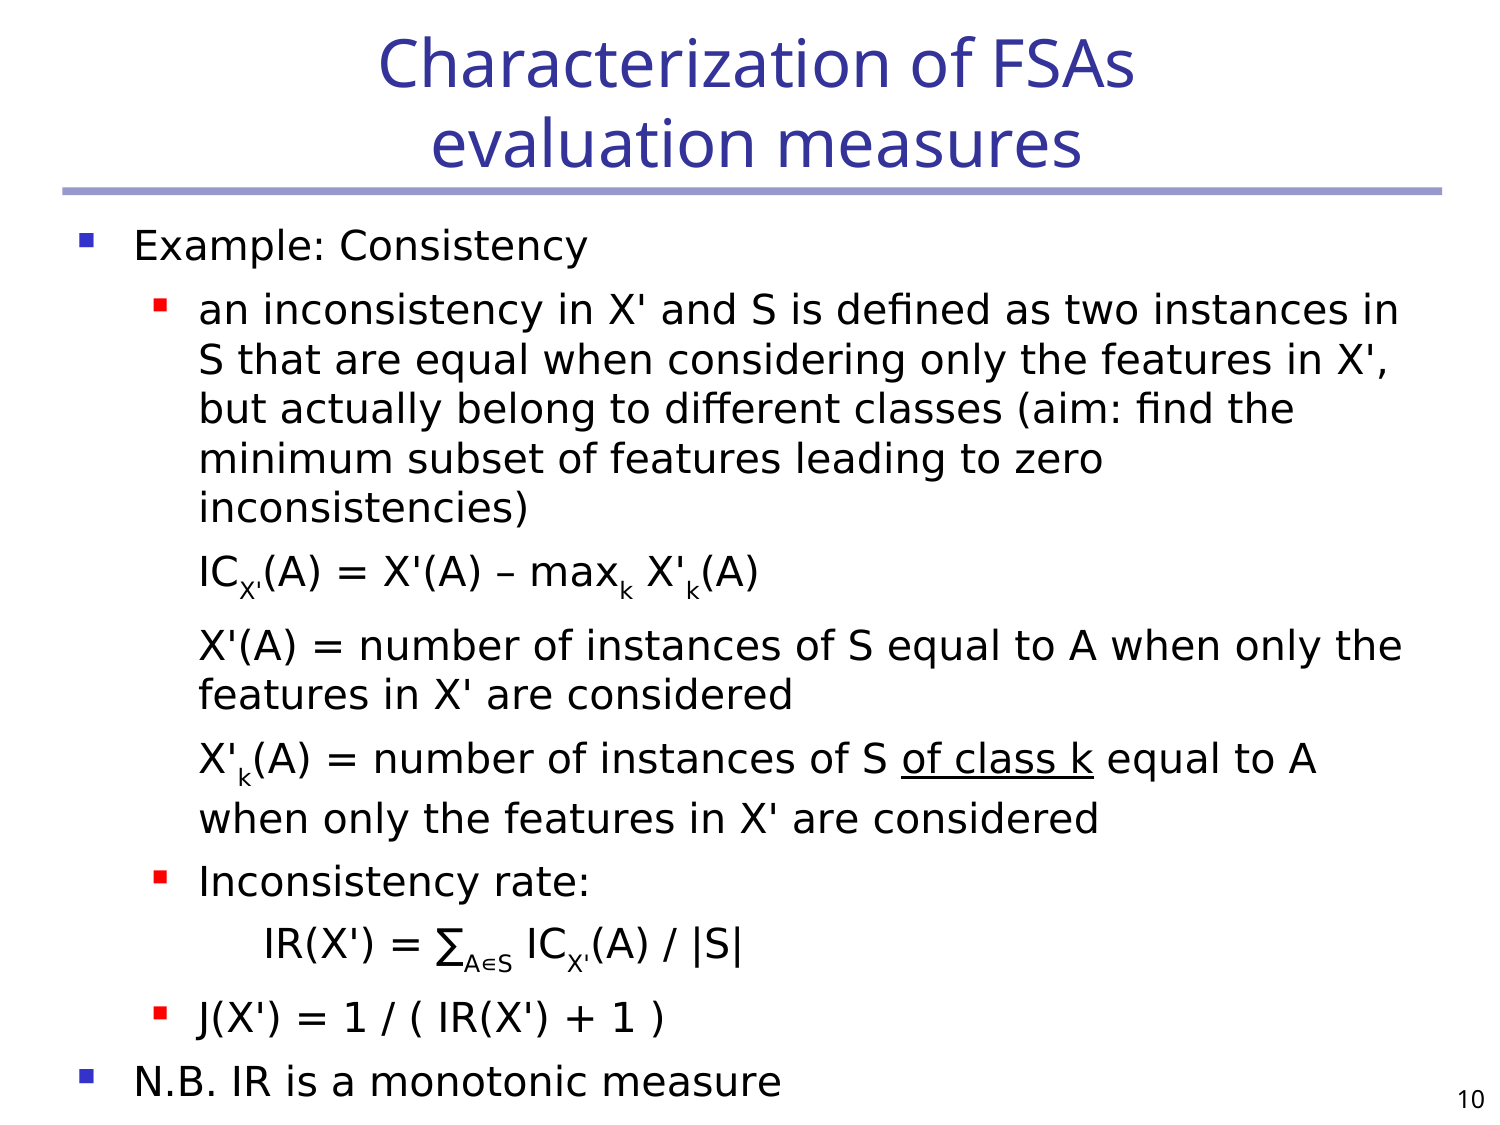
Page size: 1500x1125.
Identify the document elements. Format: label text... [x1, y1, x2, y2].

title Characterization of FSAs evaluation measures [60, 13, 1456, 189]
list Example: Consistency an inconsistency in X' and S is defined as two instances in S that are equal when considering only the features in X', but actually belong to different classes (aim: find the minimum subset of features leading to zero inconsistencies) ICX'(A) = X'(A) – maxk X'k(A) X'(A) = number of instances of S equal to A when only the features in X' are considered X'k(A) = number of instances of S of class k equal to A when only the features in X' are considered Inconsistency rate: IR(X') = ∑A∊S ICX'(A) / |S| J(X') = 1 / ( IR(X') + 1 ) N.B. IR is a monotonic measure [62, 148, 1426, 1123]
text_box <number> [1187, 1050, 1500, 1125]
